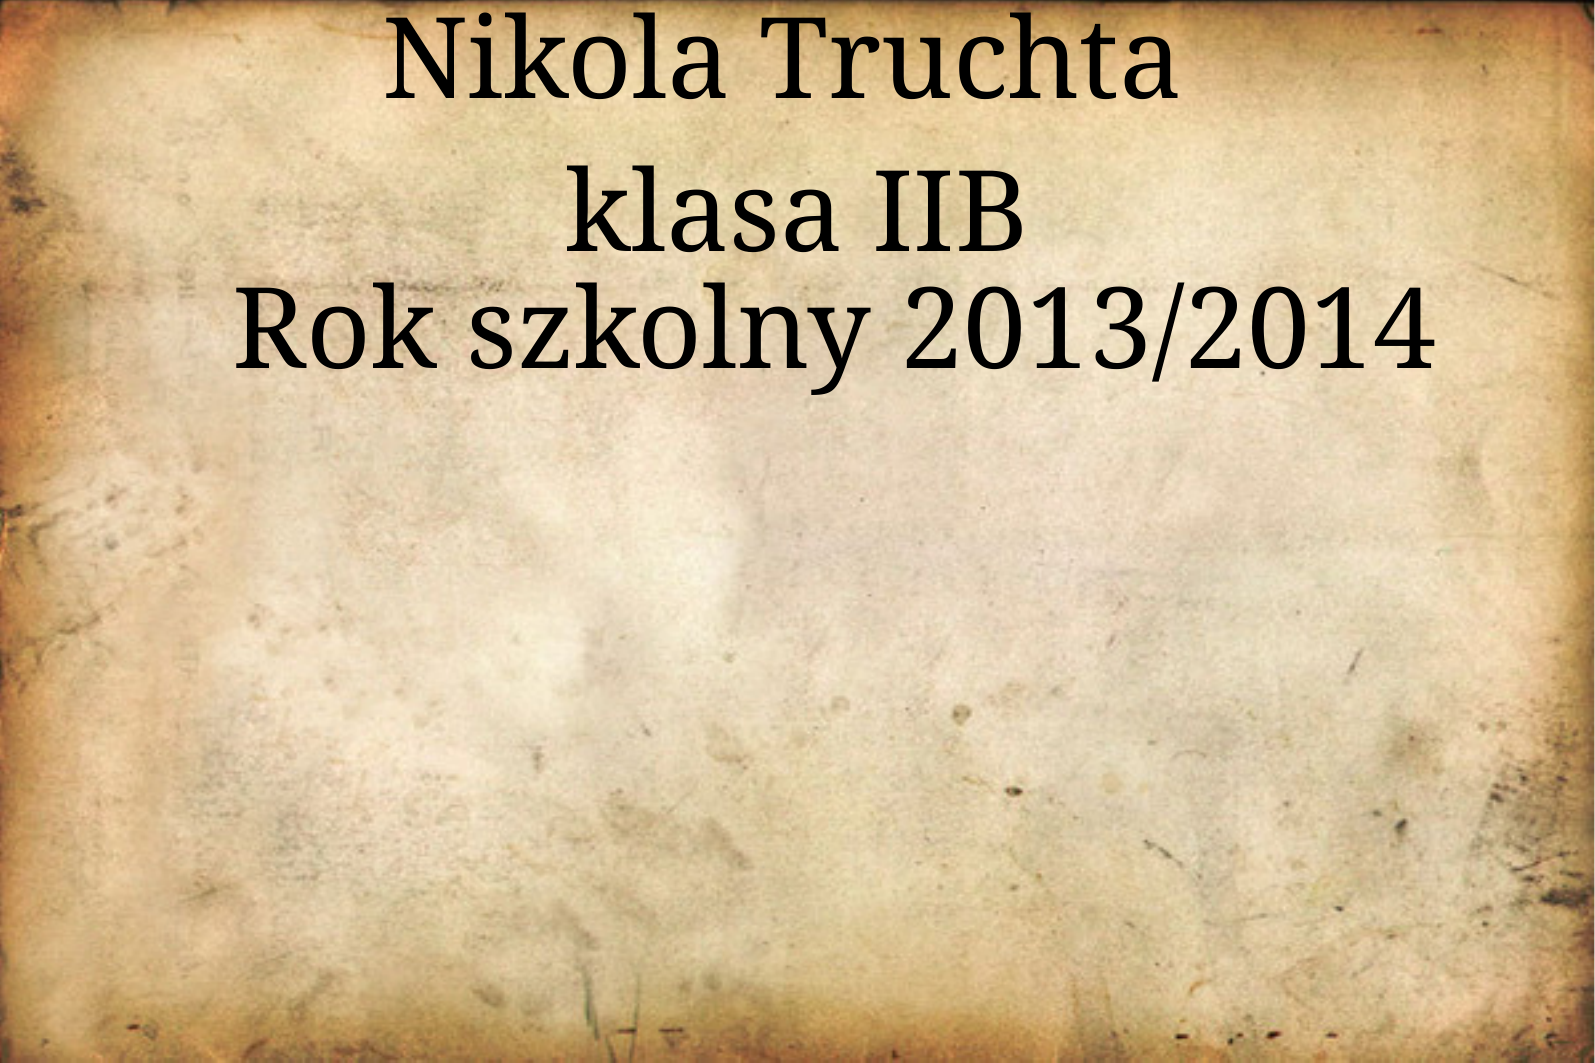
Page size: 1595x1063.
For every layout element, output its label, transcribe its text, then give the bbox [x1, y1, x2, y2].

list Rok szkolny 2013/2014 [79, 248, 1515, 951]
title Nikola Truchta klasa IIB [79, 3, 1515, 248]
picture [0, 0, 1595, 1063]
